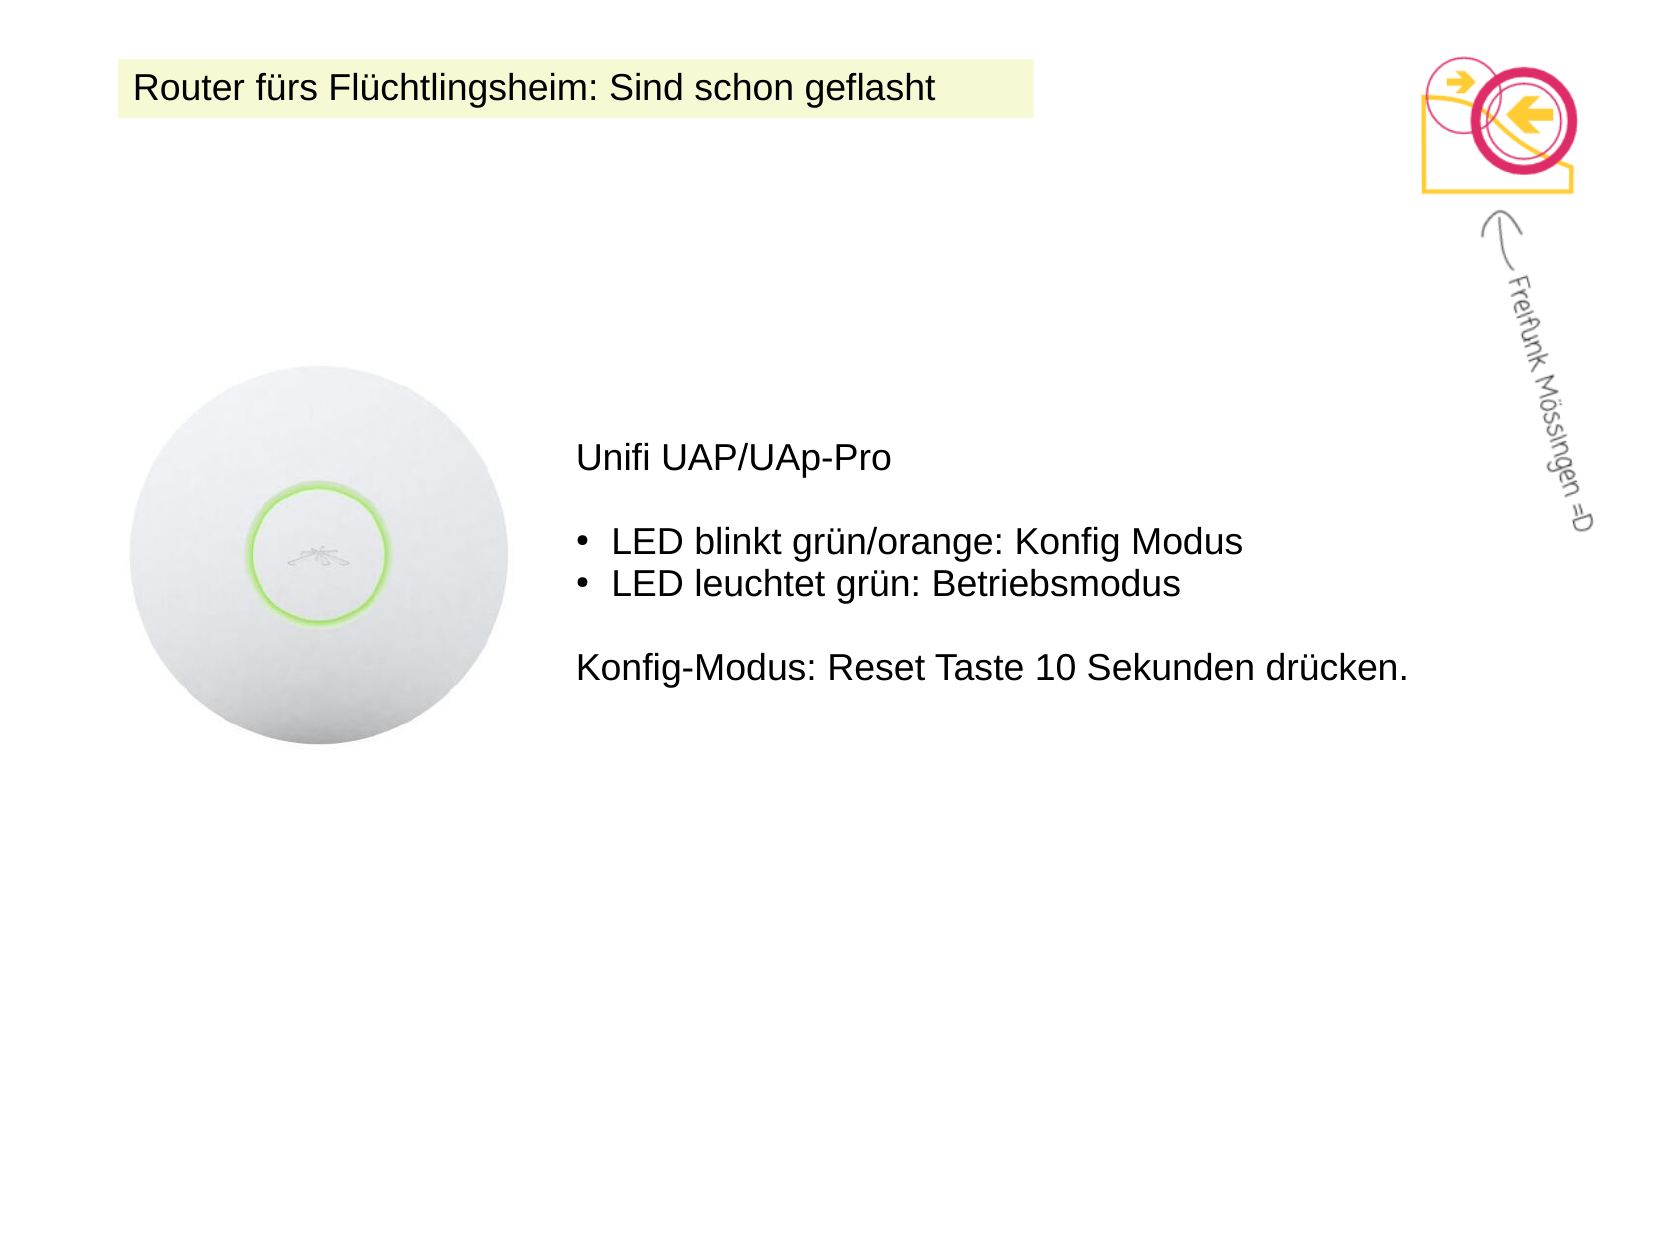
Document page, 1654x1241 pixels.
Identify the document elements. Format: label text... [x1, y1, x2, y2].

text_box Unifi UAP/UAp-Pro LED blinkt grün/orange: Konfig Modus LED leuchtet grün: Betriebsmodus Konfig-Modus: Reset Taste 10 Sekunden drücken. [561, 429, 1425, 697]
text_box Router fürs Flüchtlingsheim: Sind schon geflasht [118, 59, 1034, 119]
picture [1401, 29, 1627, 562]
picture [75, 311, 562, 798]
